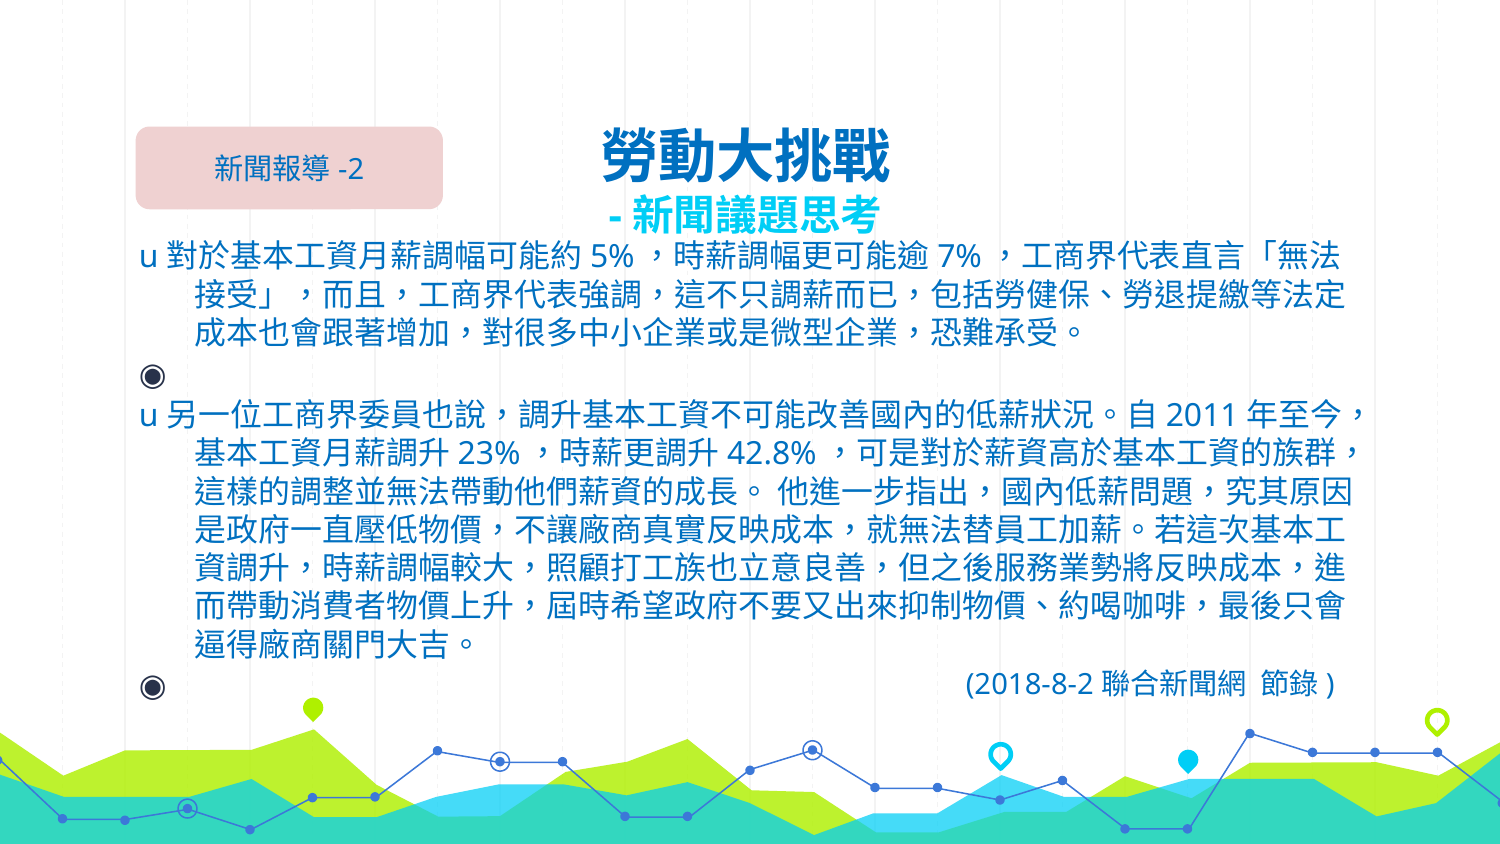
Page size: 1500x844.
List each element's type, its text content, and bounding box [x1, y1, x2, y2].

title 勞動大挑戰 -新聞議題思考 [171, 103, 1320, 221]
text_box (2018-8-2聯合新聞網 節錄) [950, 658, 1353, 709]
text_box 新聞報導-2 [135, 126, 443, 210]
list 對於基本工資月薪調幅可能約5%，時薪調幅更可能逾7%，工商界代表直言「無法接受」，而且，工商界代表強調，這不只調薪而已，包括勞健保、勞退提繳等法定成本也會跟著增加，對很多中小企業或是微型企業，恐難承受。 另一位工商界委員也說，調升基本工資不可能改善國內的低薪狀況。自2011年至今，基本工資月薪調升23%，時薪更調升42.8%，可是對於薪資高於基本工資的族群，這樣的調整並無法帶動他們薪資的成長。 他進一步指出，國內低薪問題，究其原因是政府一直壓低物價，不讓廠商真實反映成本，就無法替員工加薪。若這次基本工資調升，時薪調幅較大，照顧打工族也立意良善，但之後服務業勢將反映成本，進而帶動消費者物價上升，屆時希望政府不要又出來抑制物價、約喝咖啡，最後只會逼得廠商關門大吉。 [123, 221, 1377, 682]
